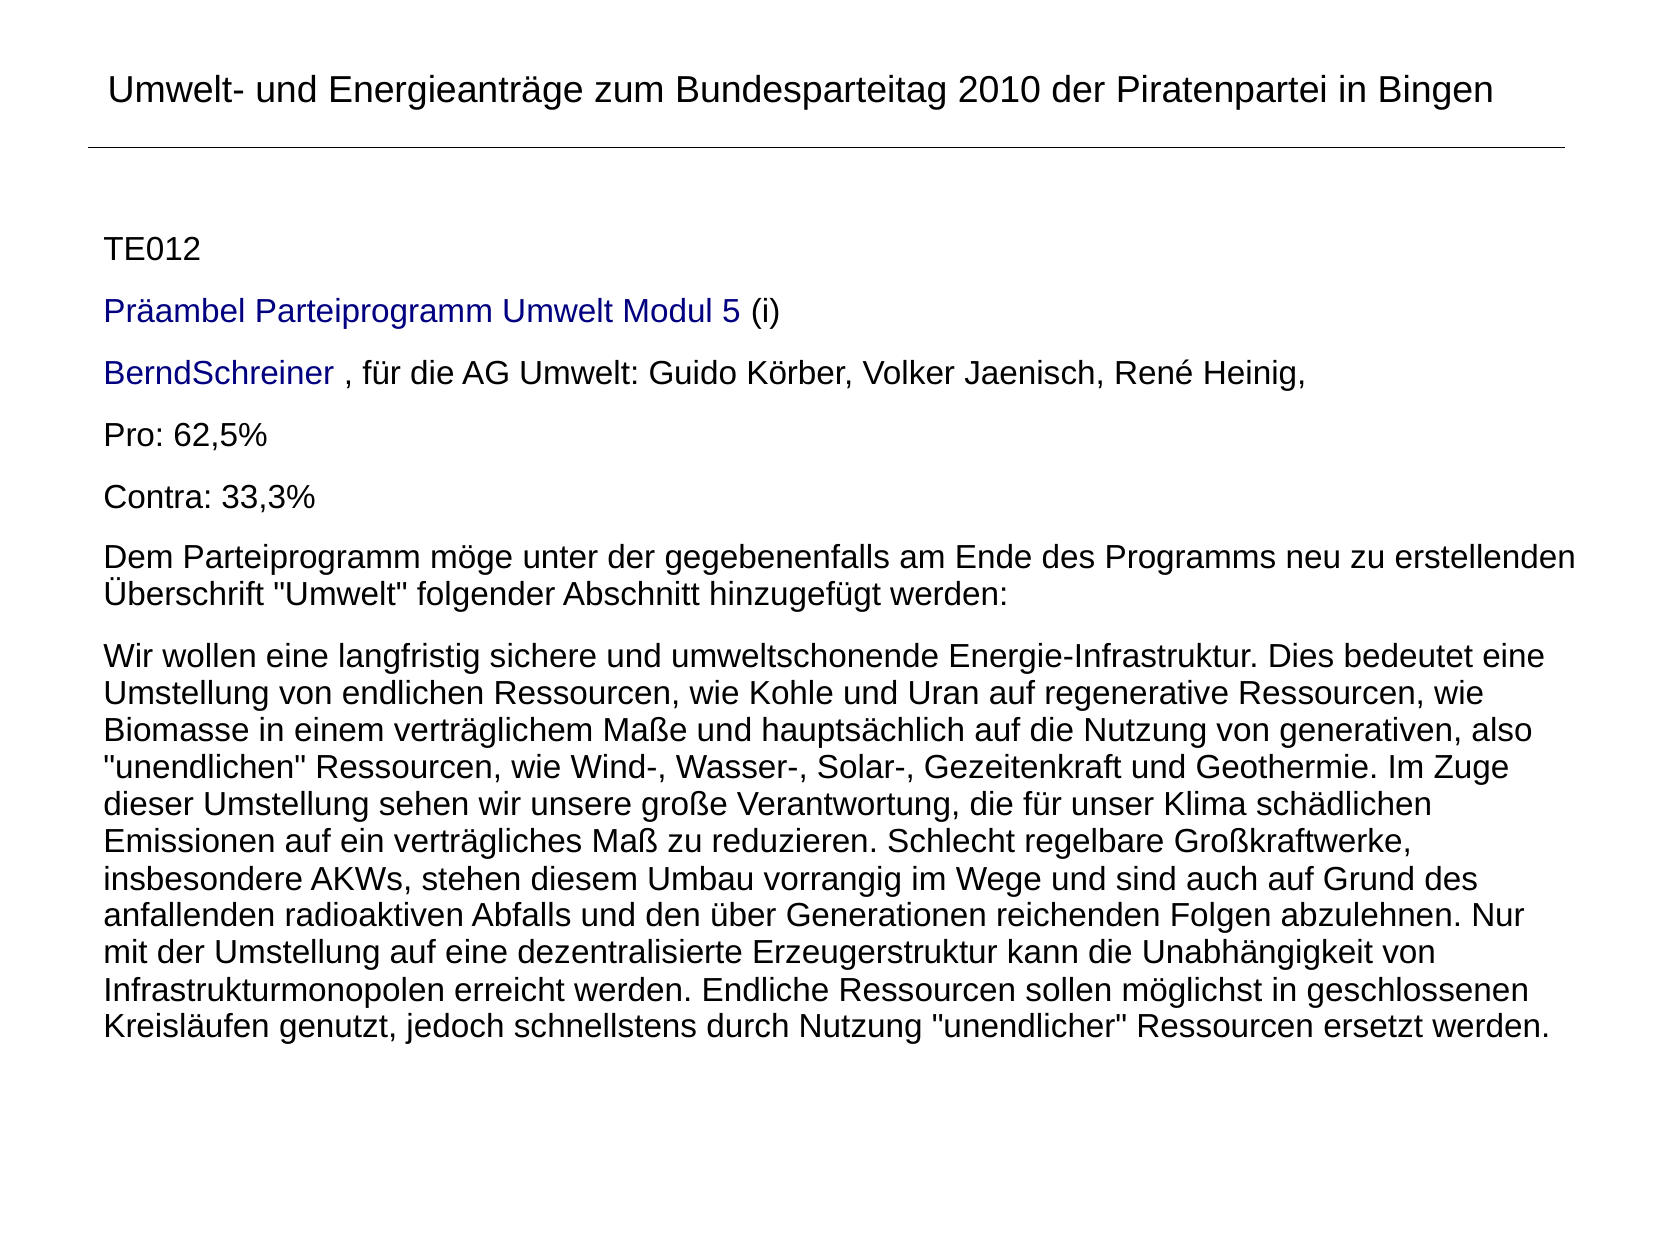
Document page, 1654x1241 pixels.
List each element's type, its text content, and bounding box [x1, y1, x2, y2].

text_box Dem Parteiprogramm möge unter der gegebenenfalls am Ende des Programms neu zu erstellenden Überschrift "Umwelt" folgender Abschnitt hinzugefügt werden: Wir wollen eine langfristig sichere und umweltschonende Energie-Infrastruktur. Dies bedeutet eine Umstellung von endlichen Ressourcen, wie Kohle und Uran auf regenerative Ressourcen, wie Biomasse in einem verträglichem Maße und hauptsächlich auf die Nutzung von generativen, also "unendlichen" Ressourcen, wie Wind-, Wasser-, Solar-, Gezeitenkraft und Geothermie. Im Zuge dieser Umstellung sehen wir unsere große Verantwortung, die für unser Klima schädlichen Emissionen auf ein verträgliches Maß zu reduzieren. Schlecht regelbare Großkraftwerke, insbesondere AKWs, stehen diesem Umbau vorrangig im Wege und sind auch auf Grund des anfallenden radioaktiven Abfalls und den über Generationen reichenden Folgen abzulehnen. Nur mit der Umstellung auf eine dezentralisierte Erzeugerstruktur kann die Unabhängigkeit von Infrastrukturmonopolen erreicht werden. Endliche Ressourcen sollen möglichst in geschlossenen Kreisläufen genutzt, jedoch schnellstens durch Nutzung "unendlicher" Ressourcen ersetzt werden. [88, 531, 1595, 1158]
text_box TE012 Präambel Parteiprogramm Umwelt Modul 5 (i) BerndSchreiner , für die AG Umwelt: Guido Körber, Volker Jaenisch, René Heinig, Pro: 62,5% Contra: 33,3% [88, 223, 1595, 531]
